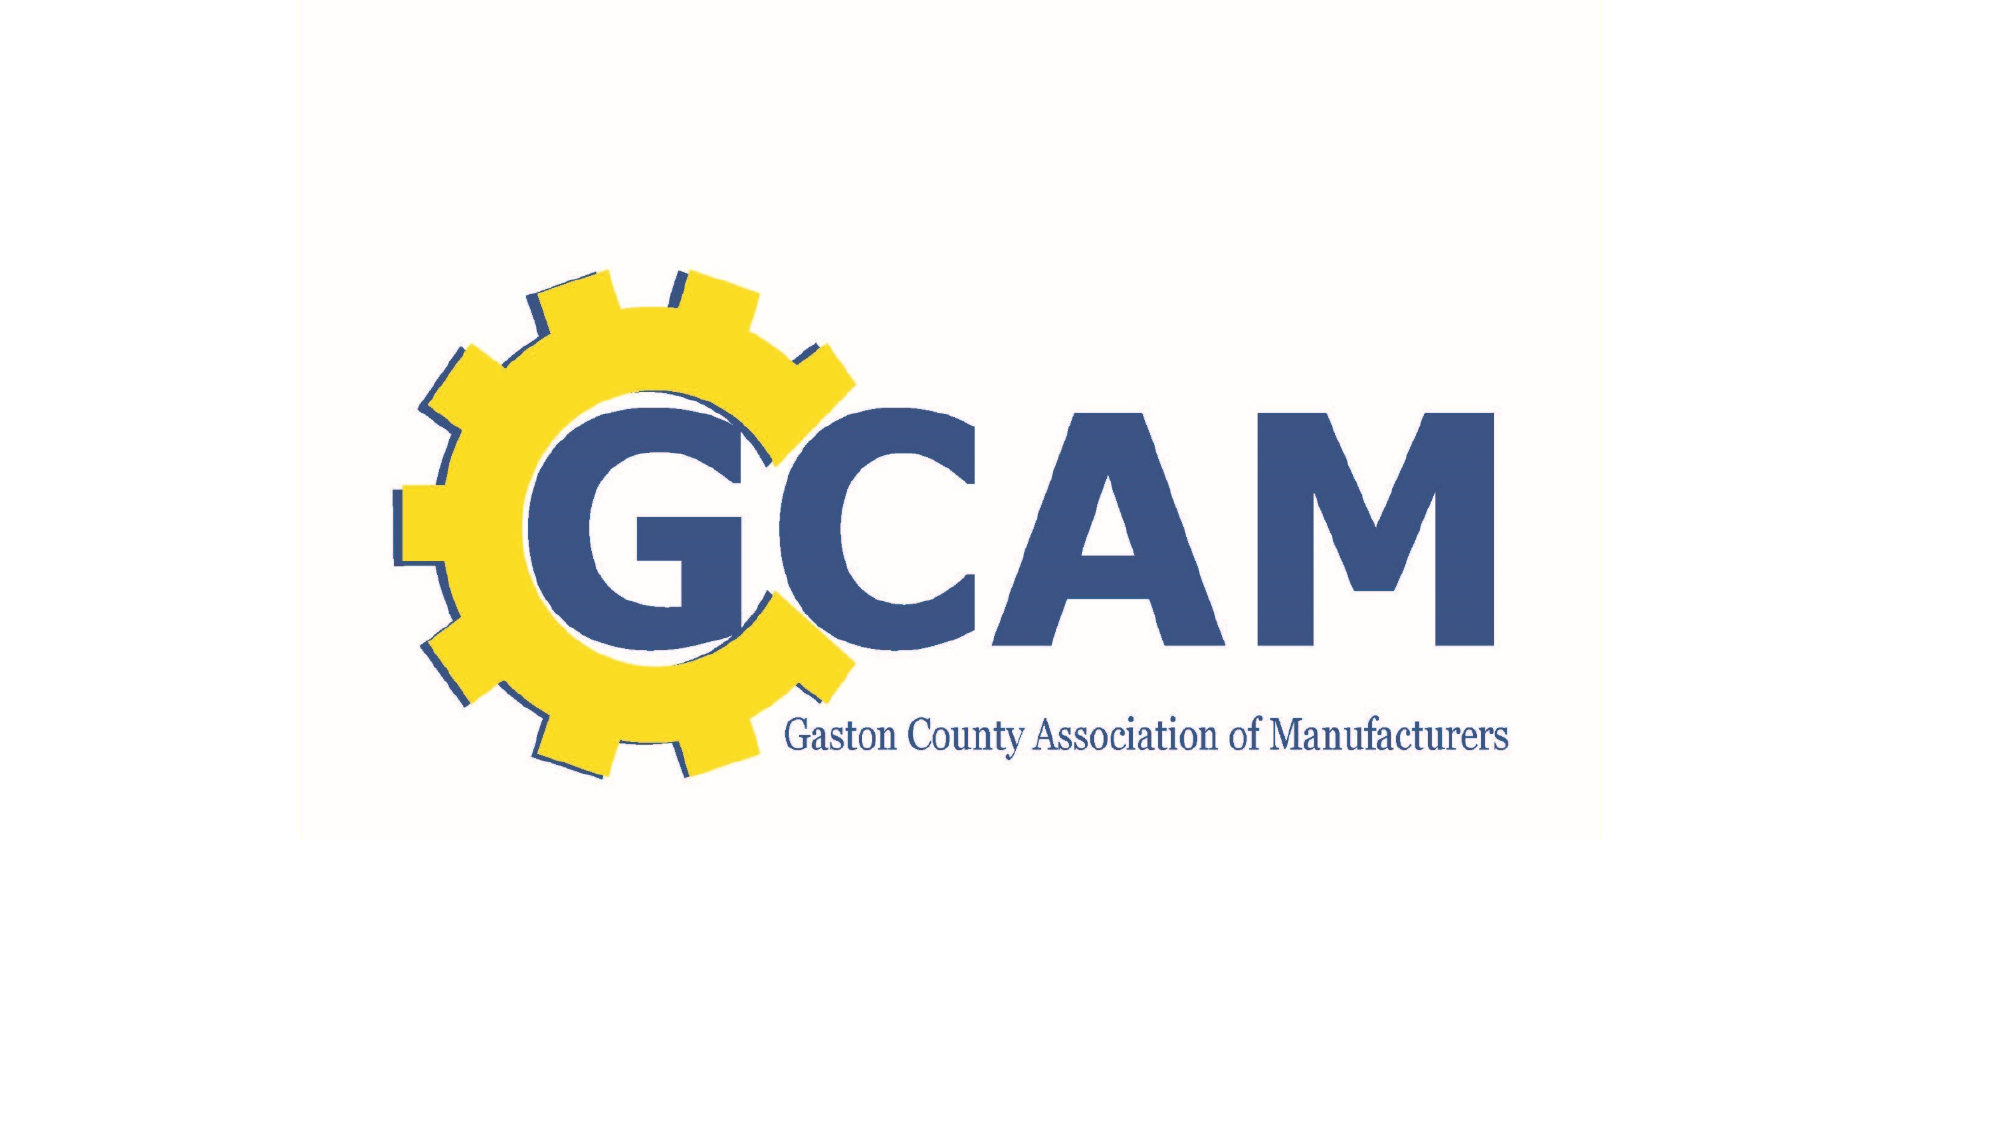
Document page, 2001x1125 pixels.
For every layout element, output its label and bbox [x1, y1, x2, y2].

picture [301, 0, 1601, 840]
